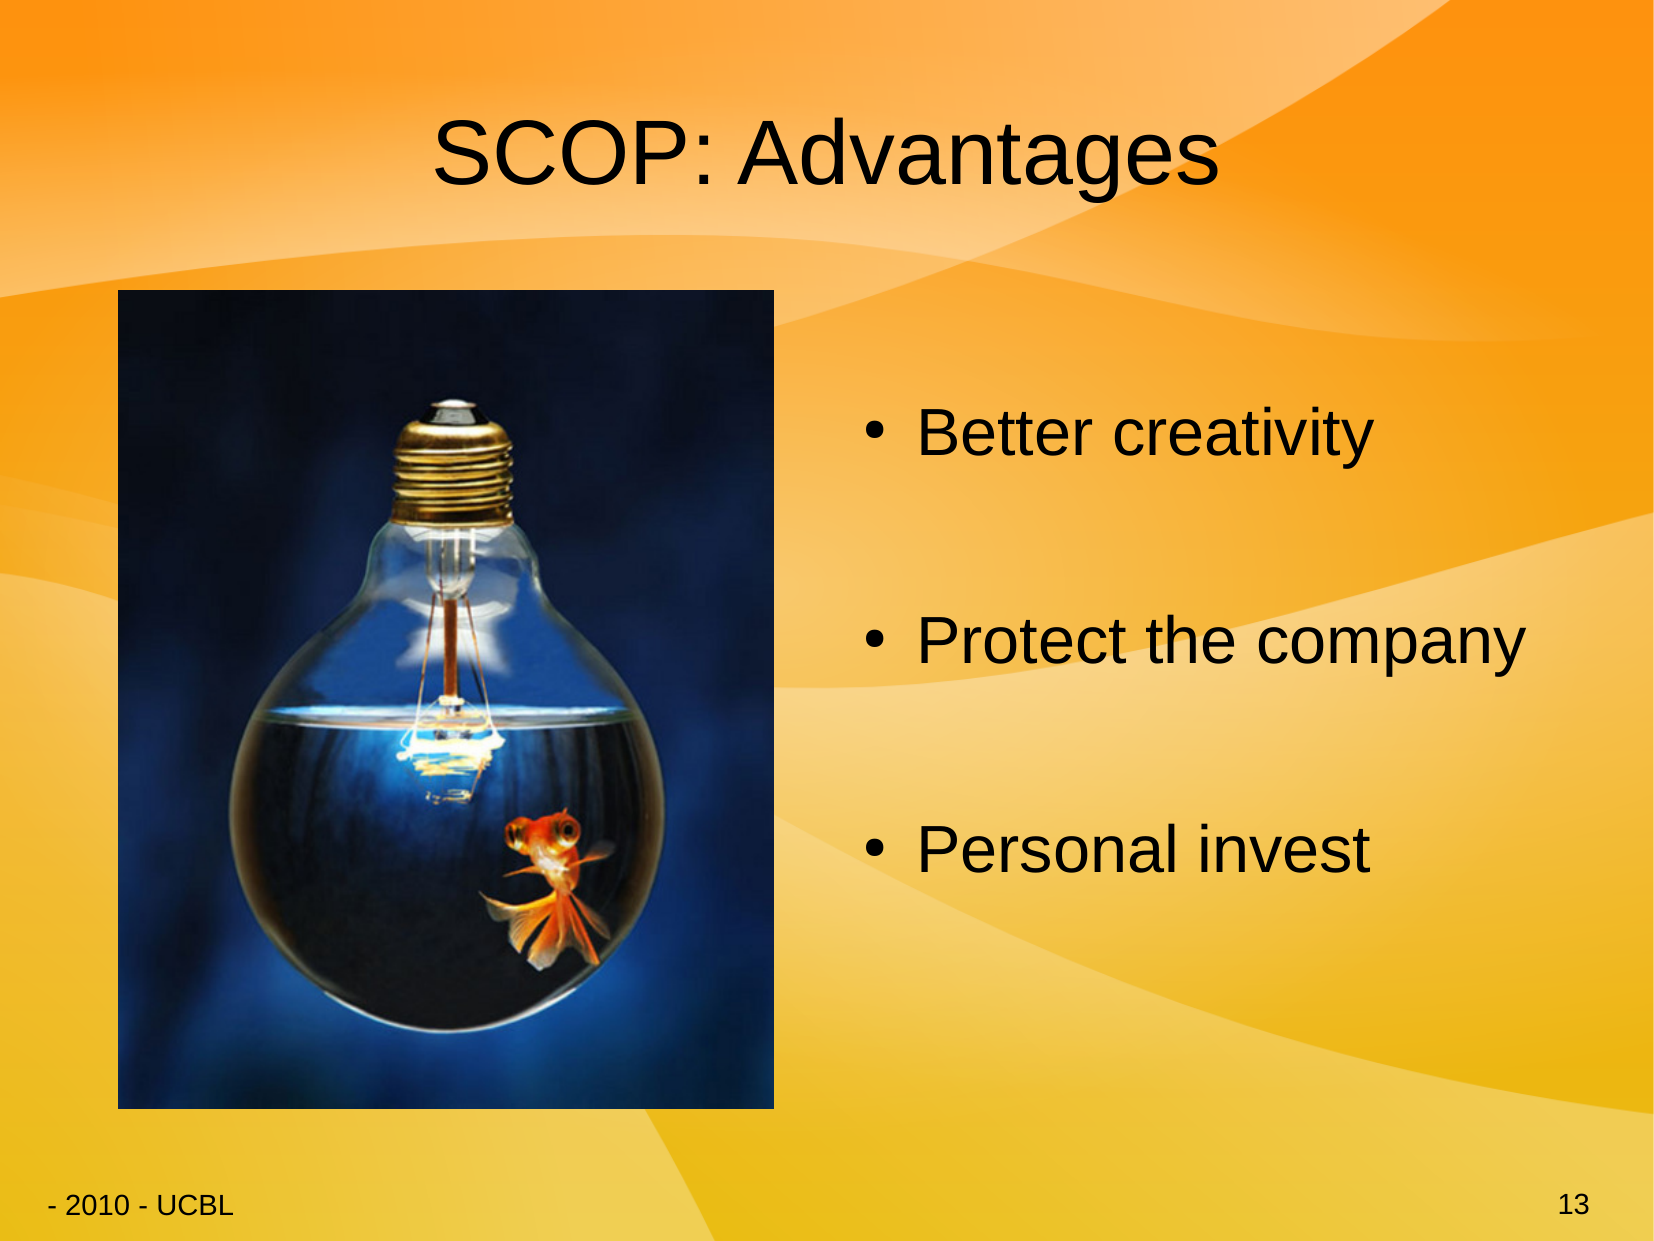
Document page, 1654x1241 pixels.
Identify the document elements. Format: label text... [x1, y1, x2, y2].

list Better creativity Protect the company Personal invest [845, 290, 1572, 1109]
title SCOP: Advantages [82, 49, 1571, 257]
text_box <numéro> [1542, 1180, 1654, 1241]
picture [0, 0, 1654, 1241]
text_box Adrian Gaudebert - 2010 - UCBL [16, 1181, 473, 1229]
